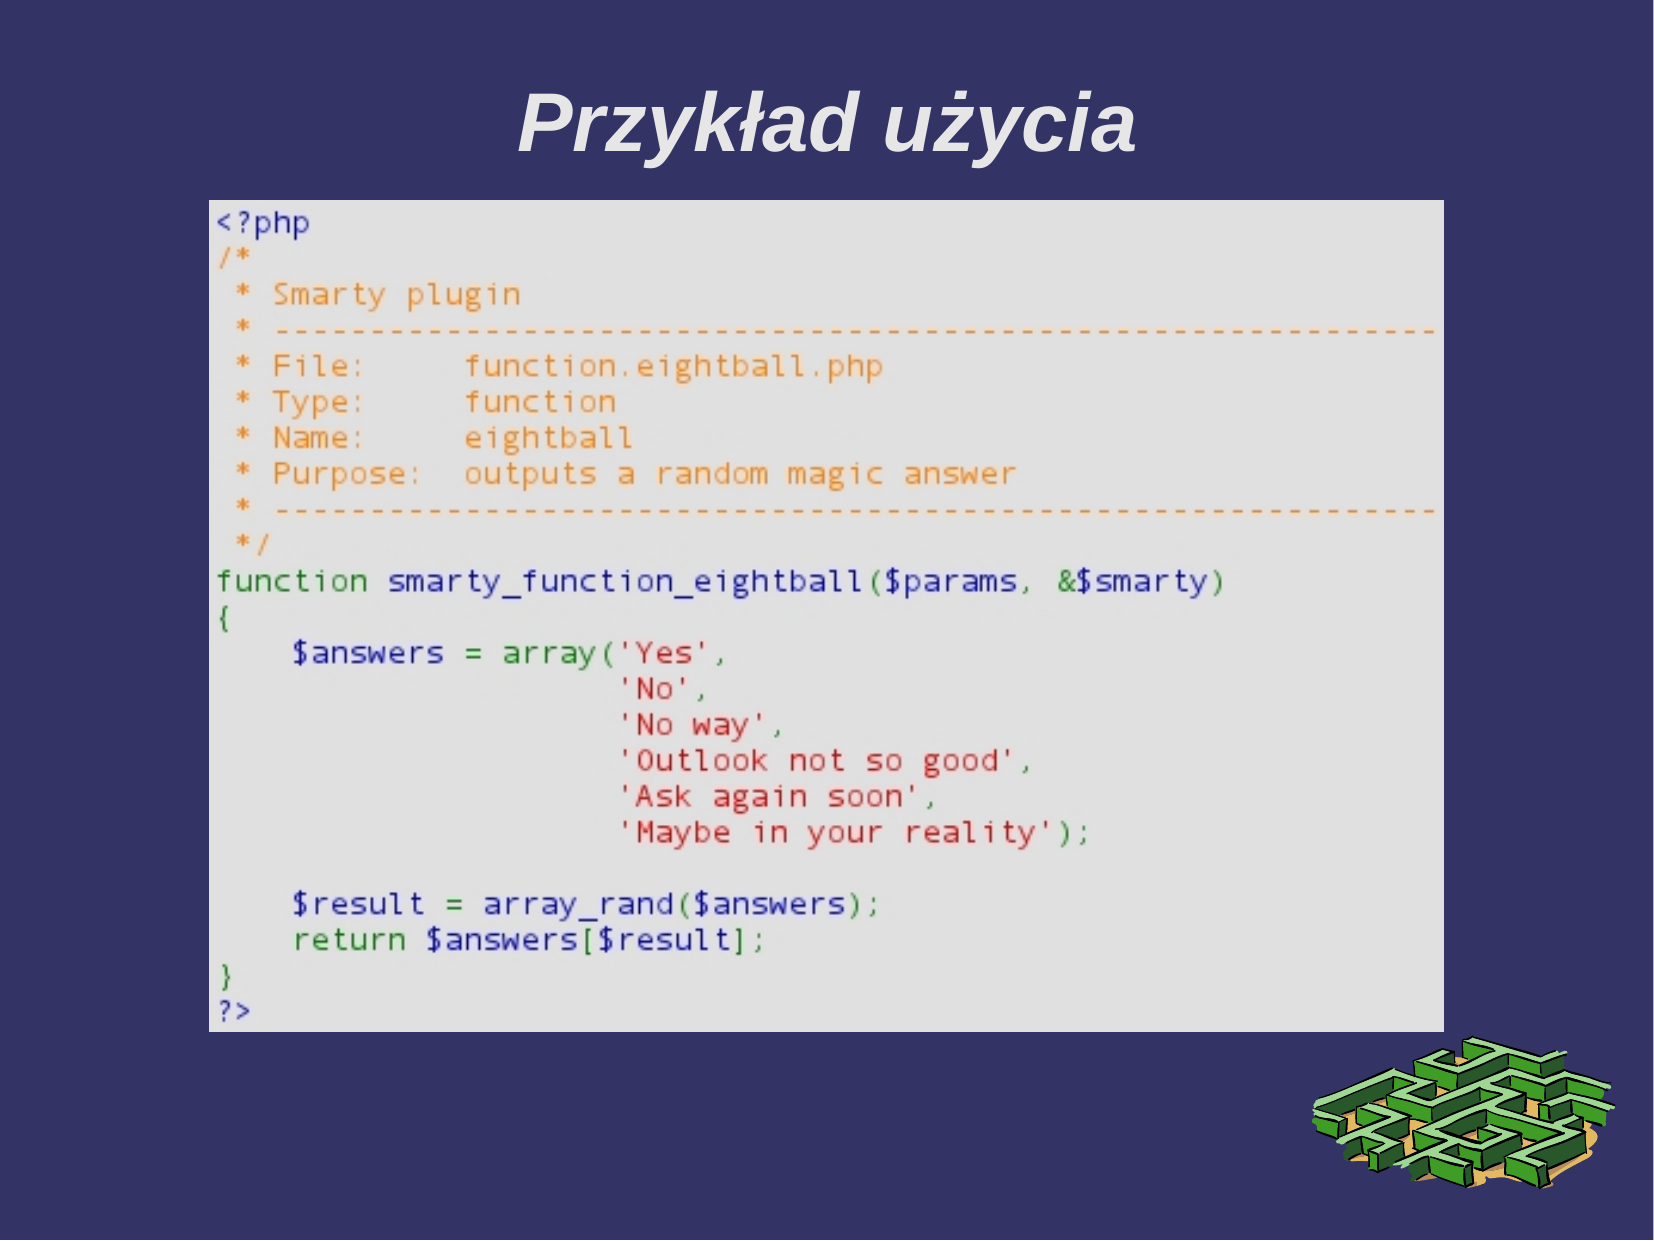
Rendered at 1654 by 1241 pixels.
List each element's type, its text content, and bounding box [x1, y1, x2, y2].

title Przykład użycia [121, 19, 1534, 227]
picture [209, 200, 1444, 1032]
